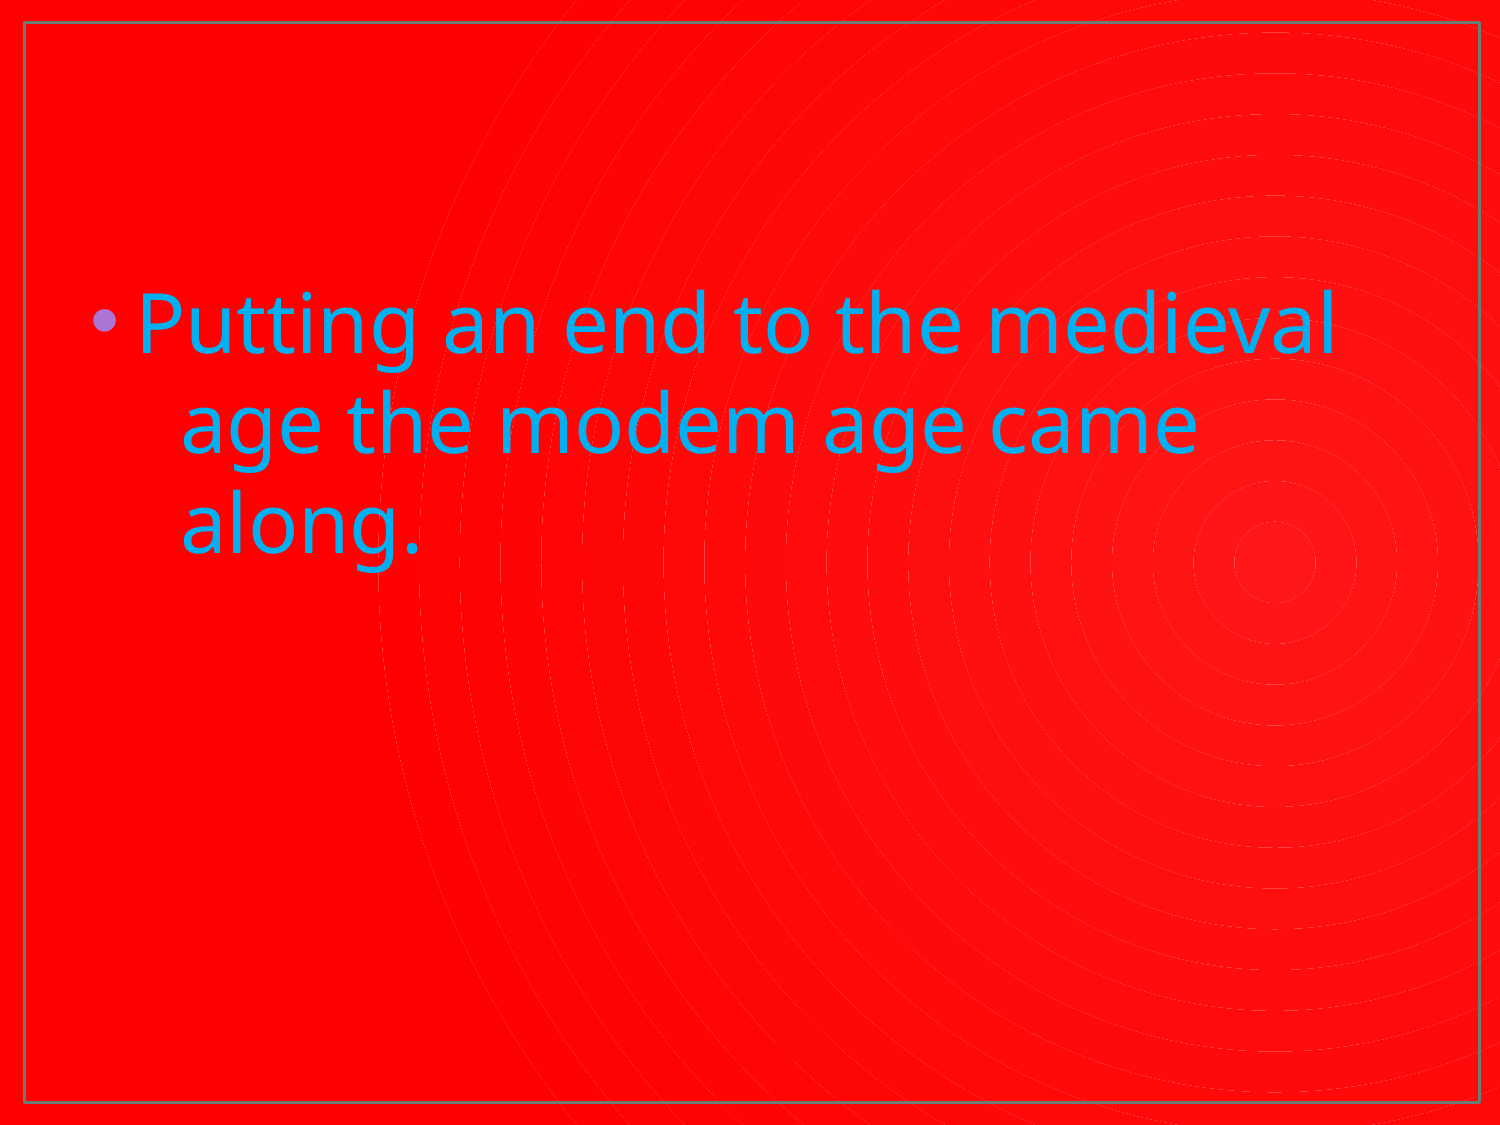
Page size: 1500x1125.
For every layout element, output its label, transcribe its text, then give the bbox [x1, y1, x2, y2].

list Putting an end to the medieval age the modem age came along. [75, 262, 1426, 1005]
